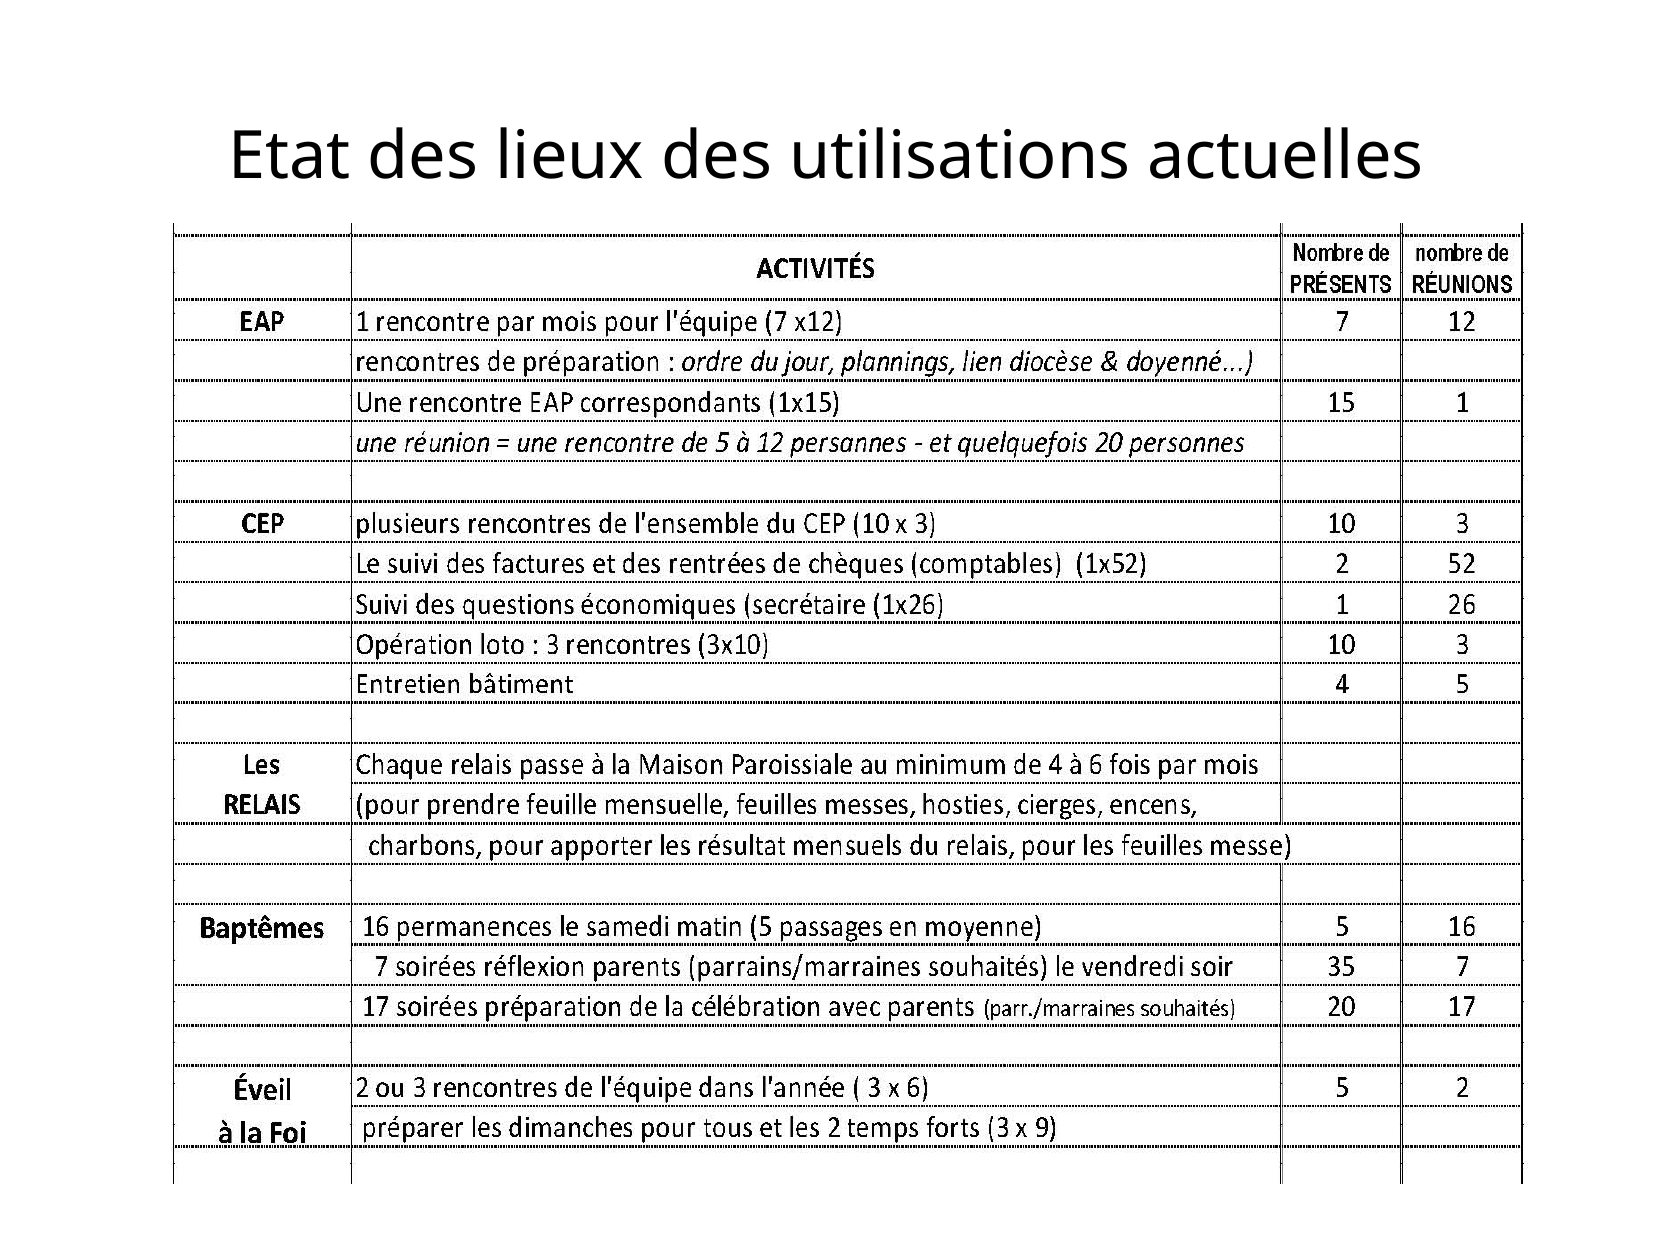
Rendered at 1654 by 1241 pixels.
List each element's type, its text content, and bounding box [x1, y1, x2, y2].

picture [106, 223, 1583, 1184]
title Etat des lieux des utilisations actuelles [82, 49, 1571, 257]
